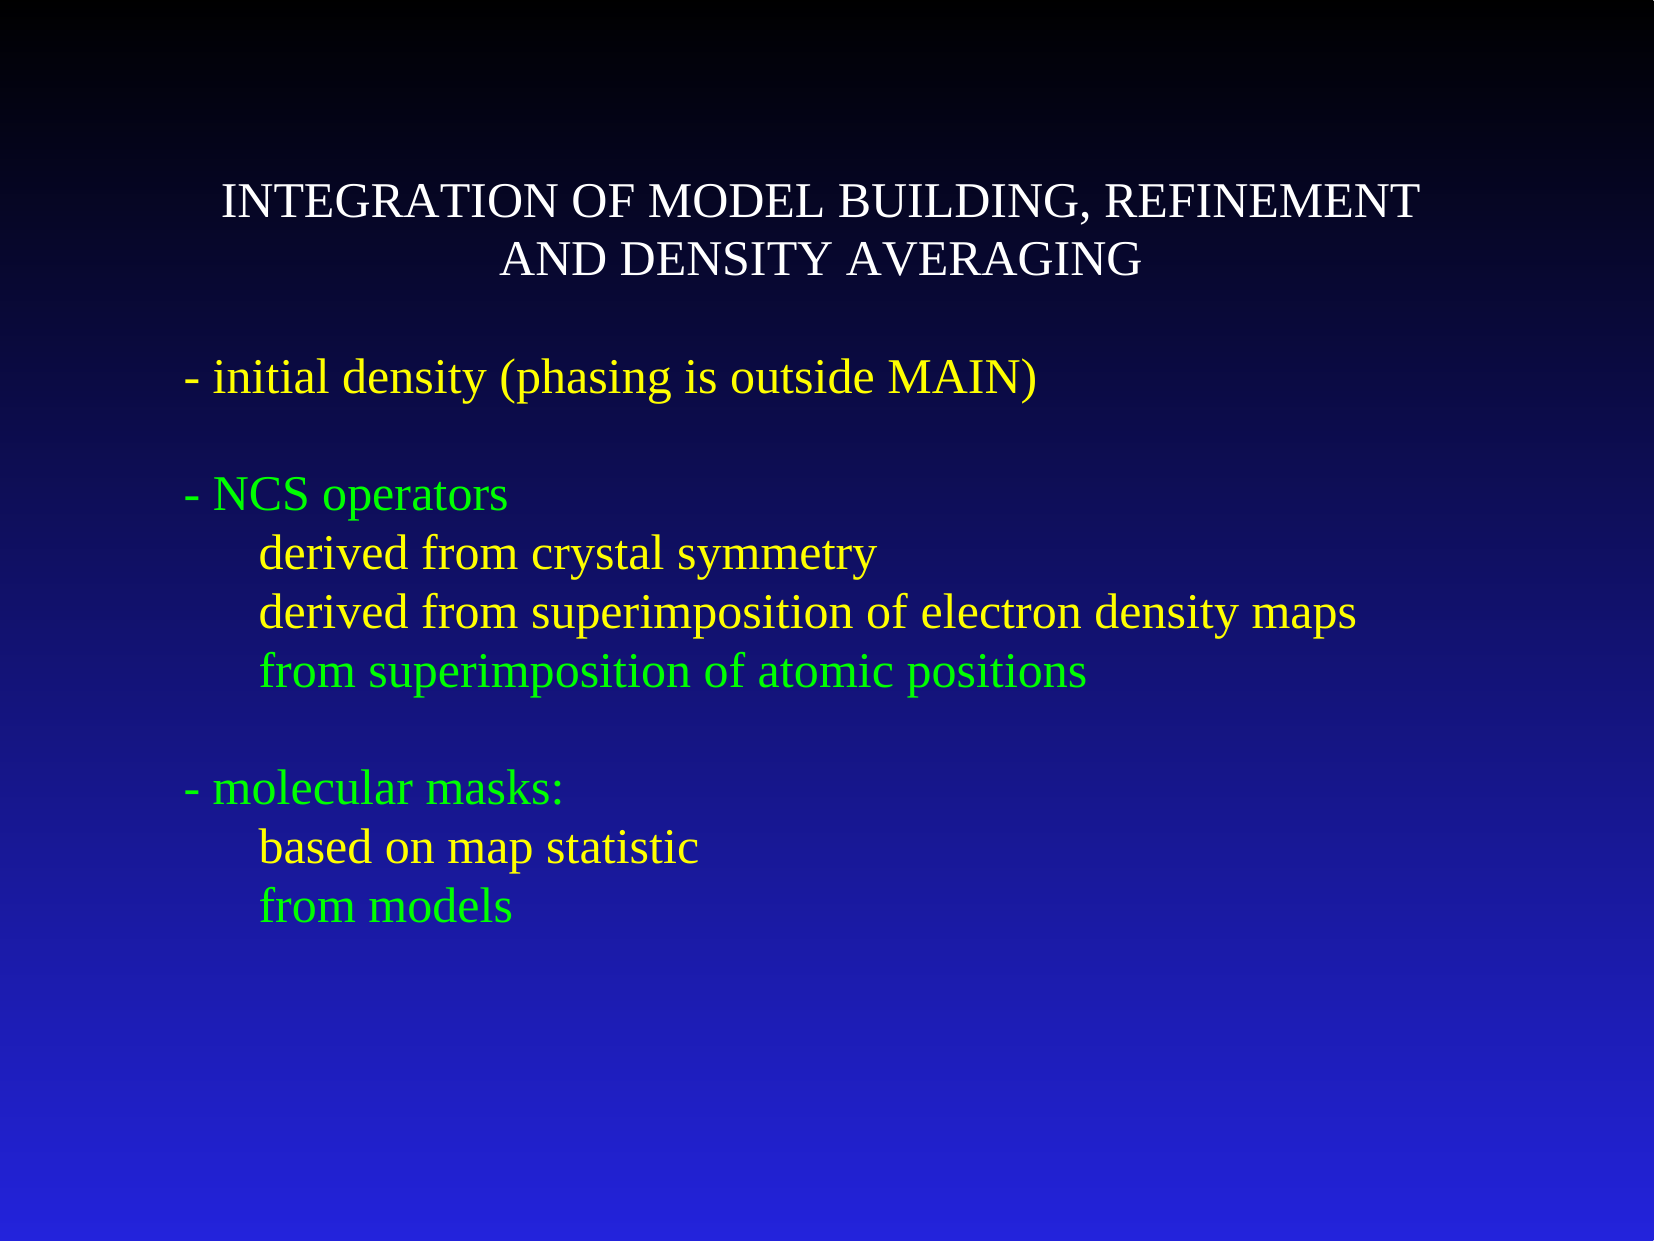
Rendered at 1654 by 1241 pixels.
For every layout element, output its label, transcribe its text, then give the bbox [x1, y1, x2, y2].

text_box INTEGRATION OF MODEL BUILDING, REFINEMENT AND DENSITY AVERAGING - initial density (phasing is outside MAIN) - NCS operators derived from crystal symmetry derived from superimposition of electron density maps from superimposition of atomic positions - molecular masks: based on map statistic from models [168, 162, 1473, 942]
